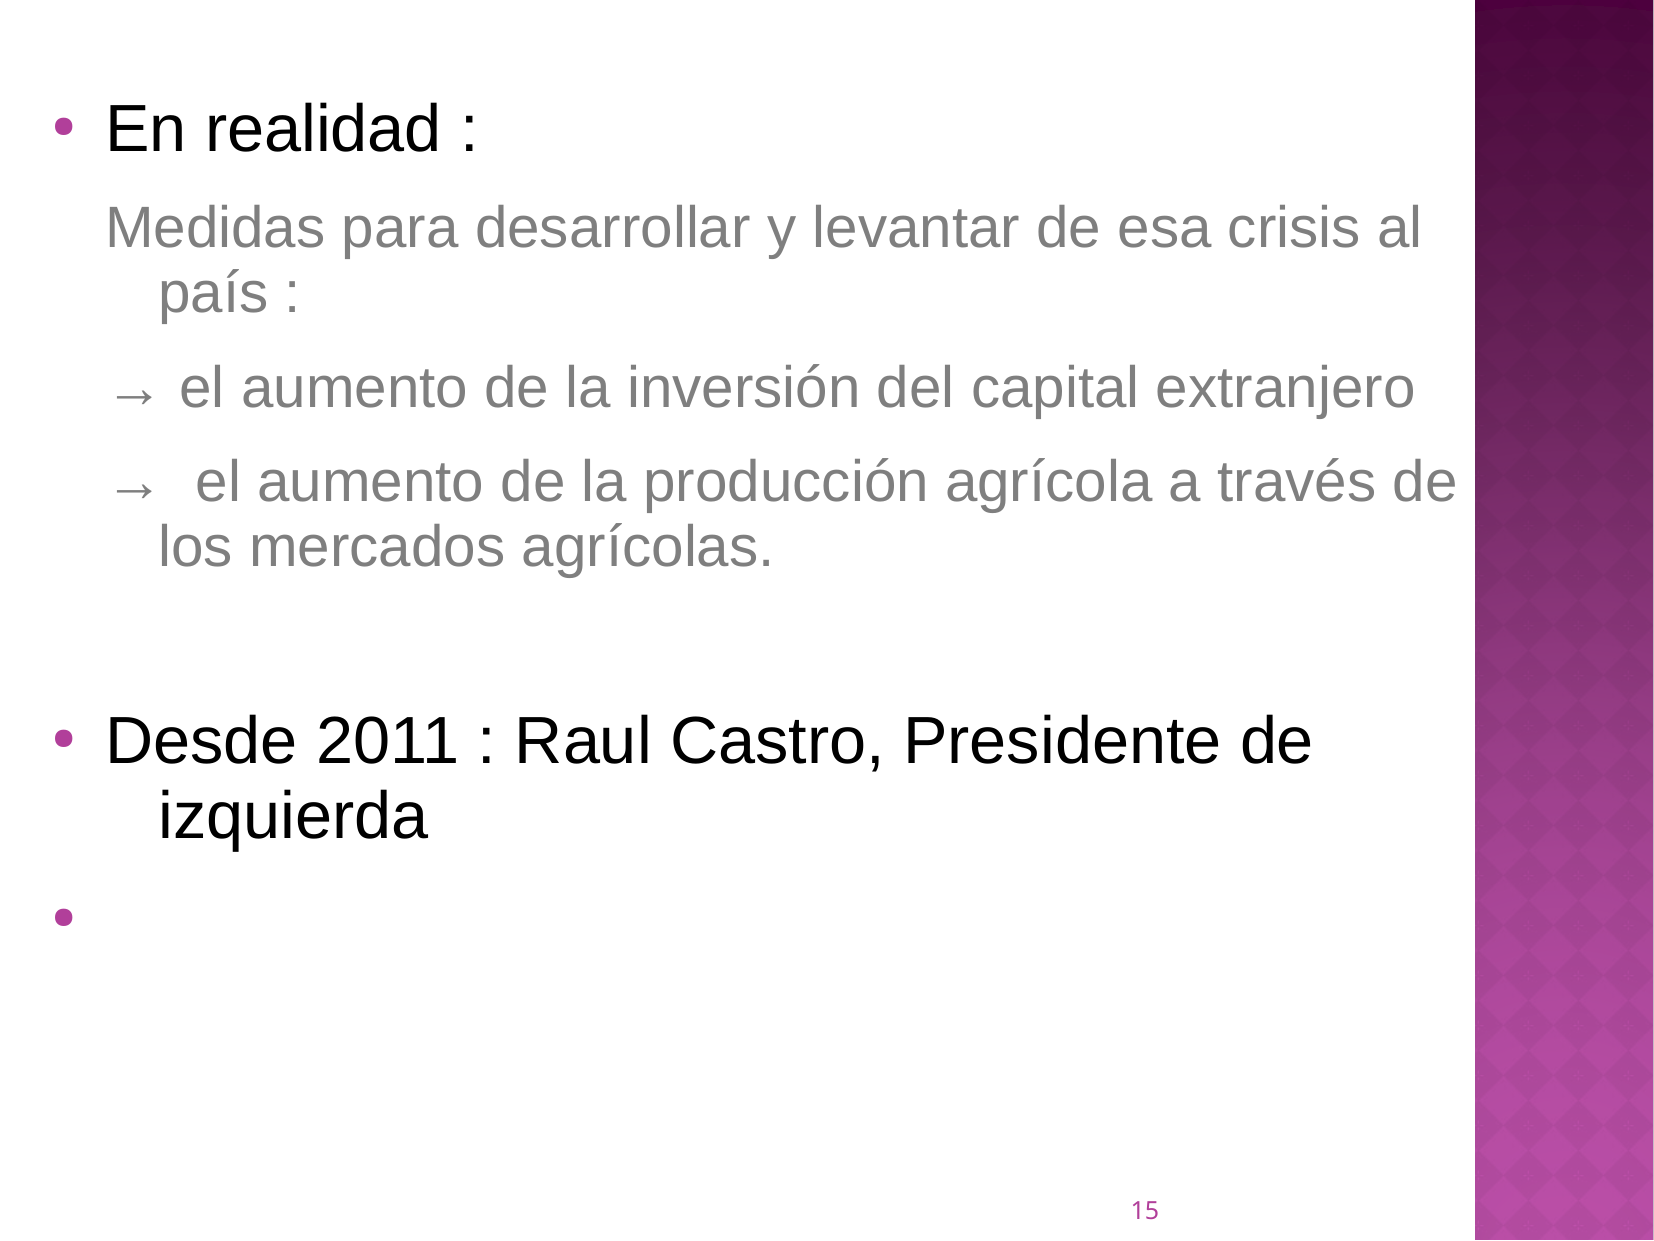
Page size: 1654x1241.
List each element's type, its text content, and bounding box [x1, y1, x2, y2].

text_box <numéro> [1130, 1185, 1237, 1227]
list En realidad : Medidas para desarrollar y levantar de esa crisis al país : → el aumento de la inversión del capital extranjero → el aumento de la producción agrícola a través de los mercados agrícolas. Desde 2011 : Raul Castro, Presidente de izquierda [0, 82, 1489, 1109]
picture [1474, 0, 1654, 1241]
